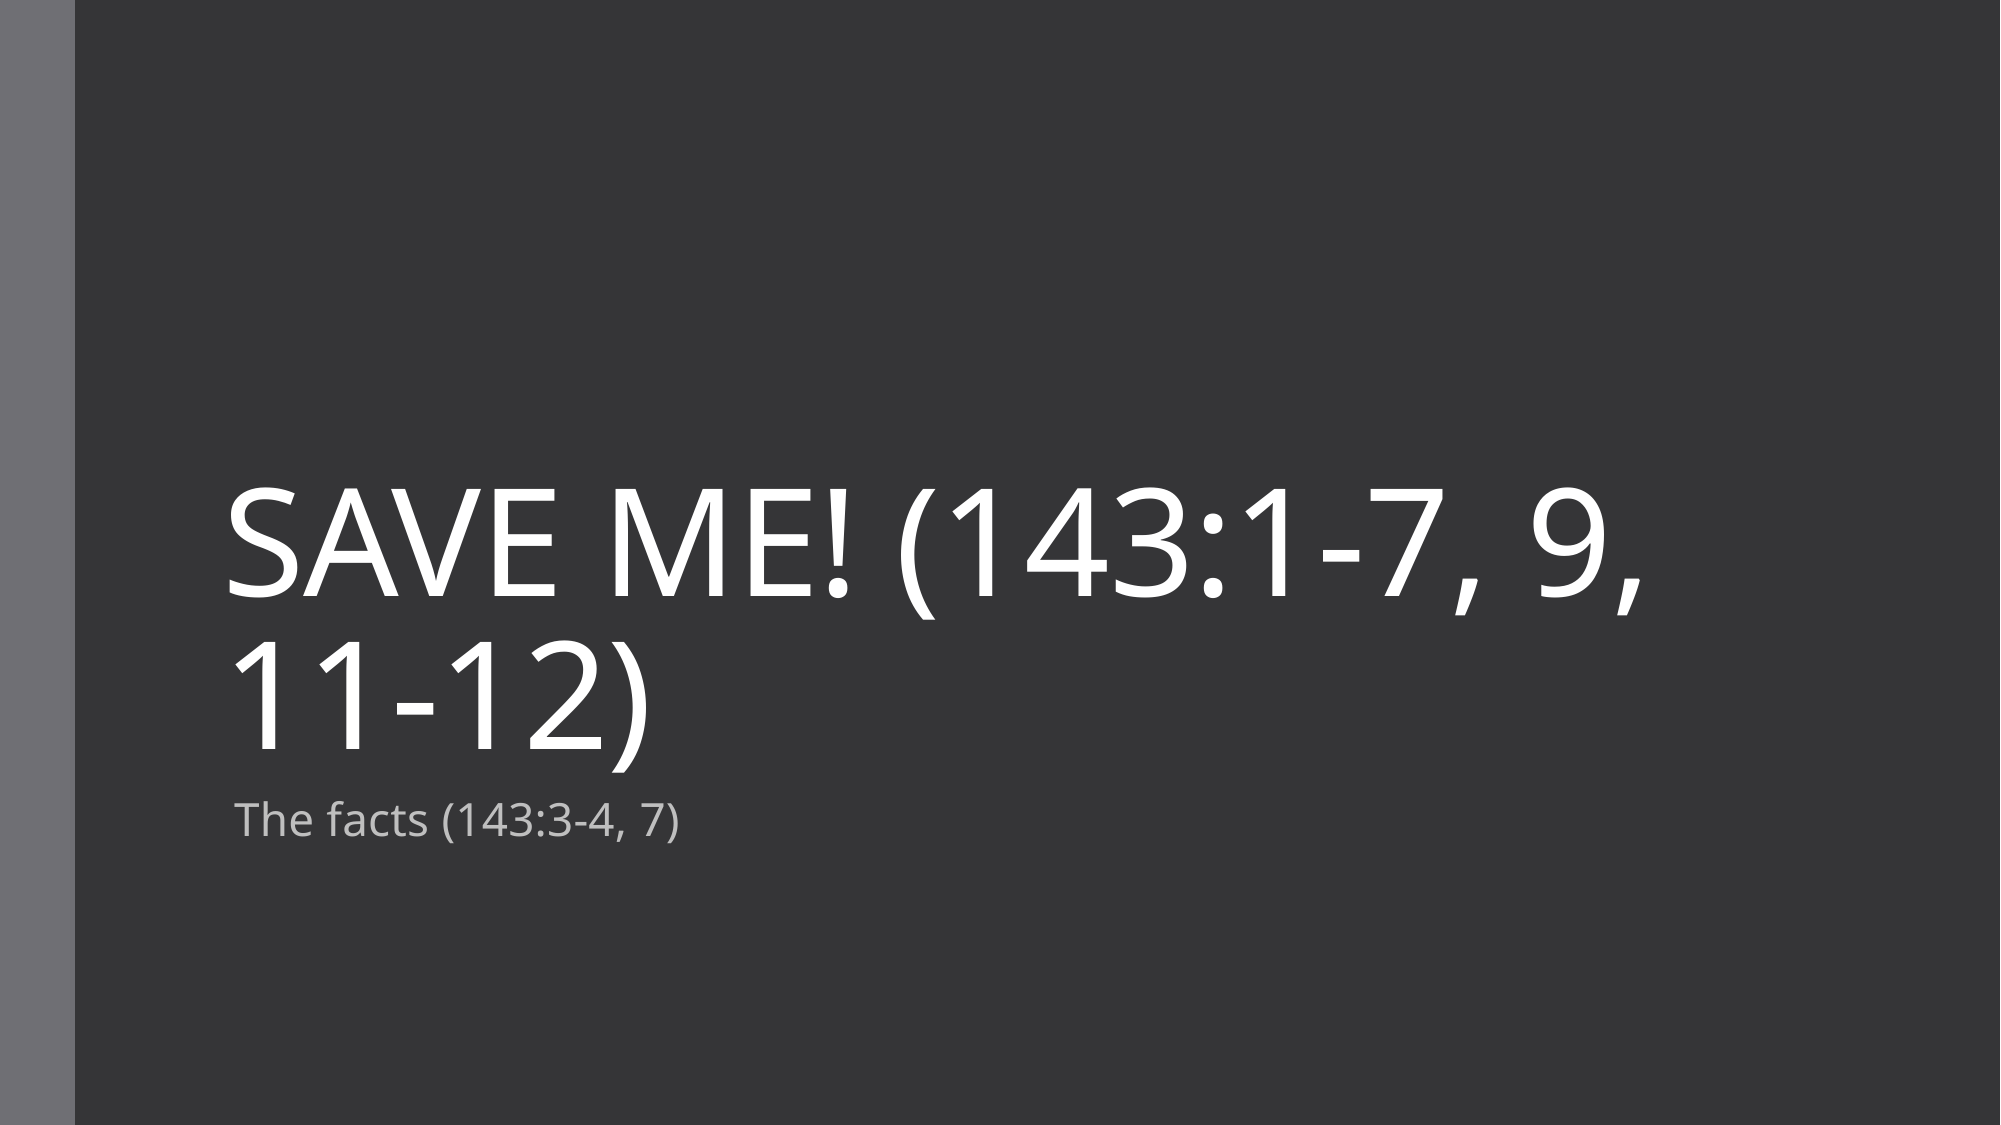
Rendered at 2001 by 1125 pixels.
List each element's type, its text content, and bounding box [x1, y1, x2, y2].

subtitle The facts (143:3-4, 7) [206, 787, 1752, 1066]
title SAVE ME! (143:1-7, 9, 11-12) [206, 124, 1752, 787]
